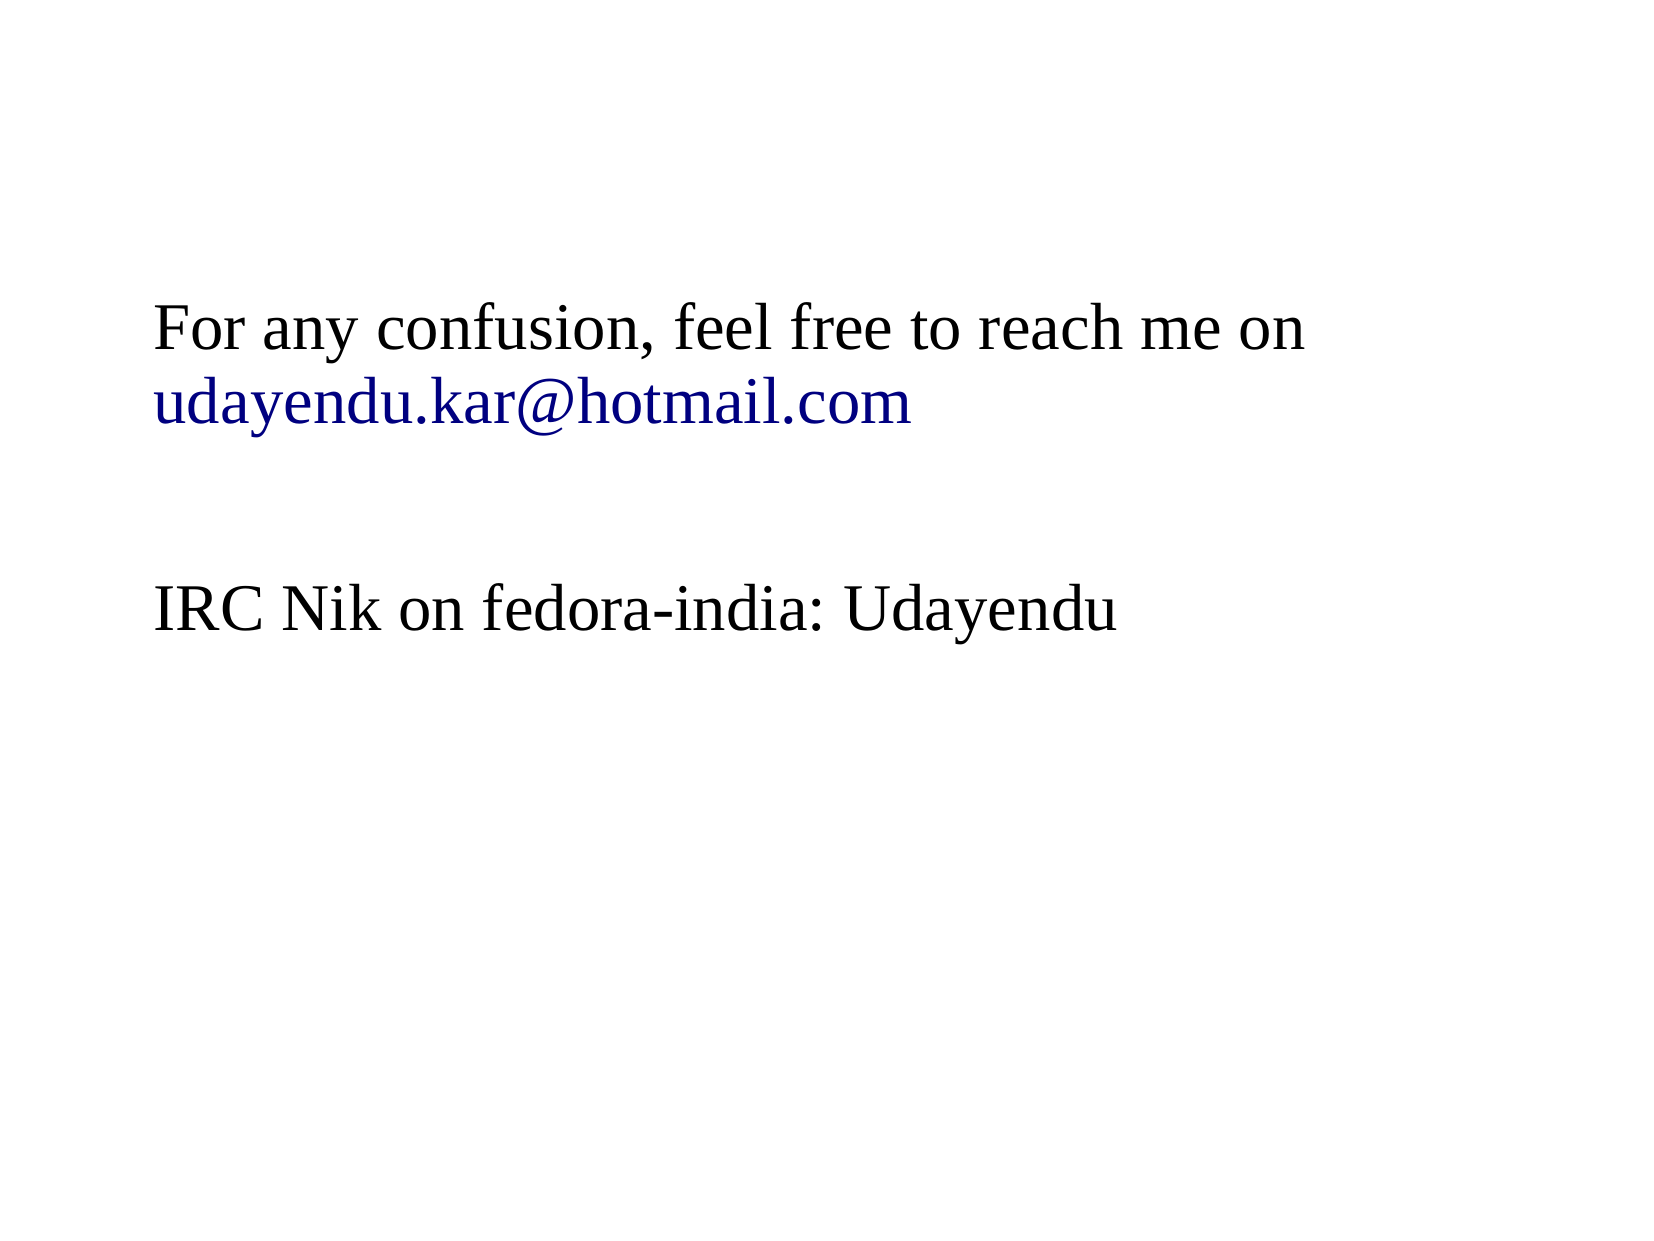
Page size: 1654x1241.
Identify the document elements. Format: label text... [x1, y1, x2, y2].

list For any confusion, feel free to reach me on udayendu.kar@hotmail.com IRC Nik on fedora-india: Udayendu [82, 290, 1571, 1010]
